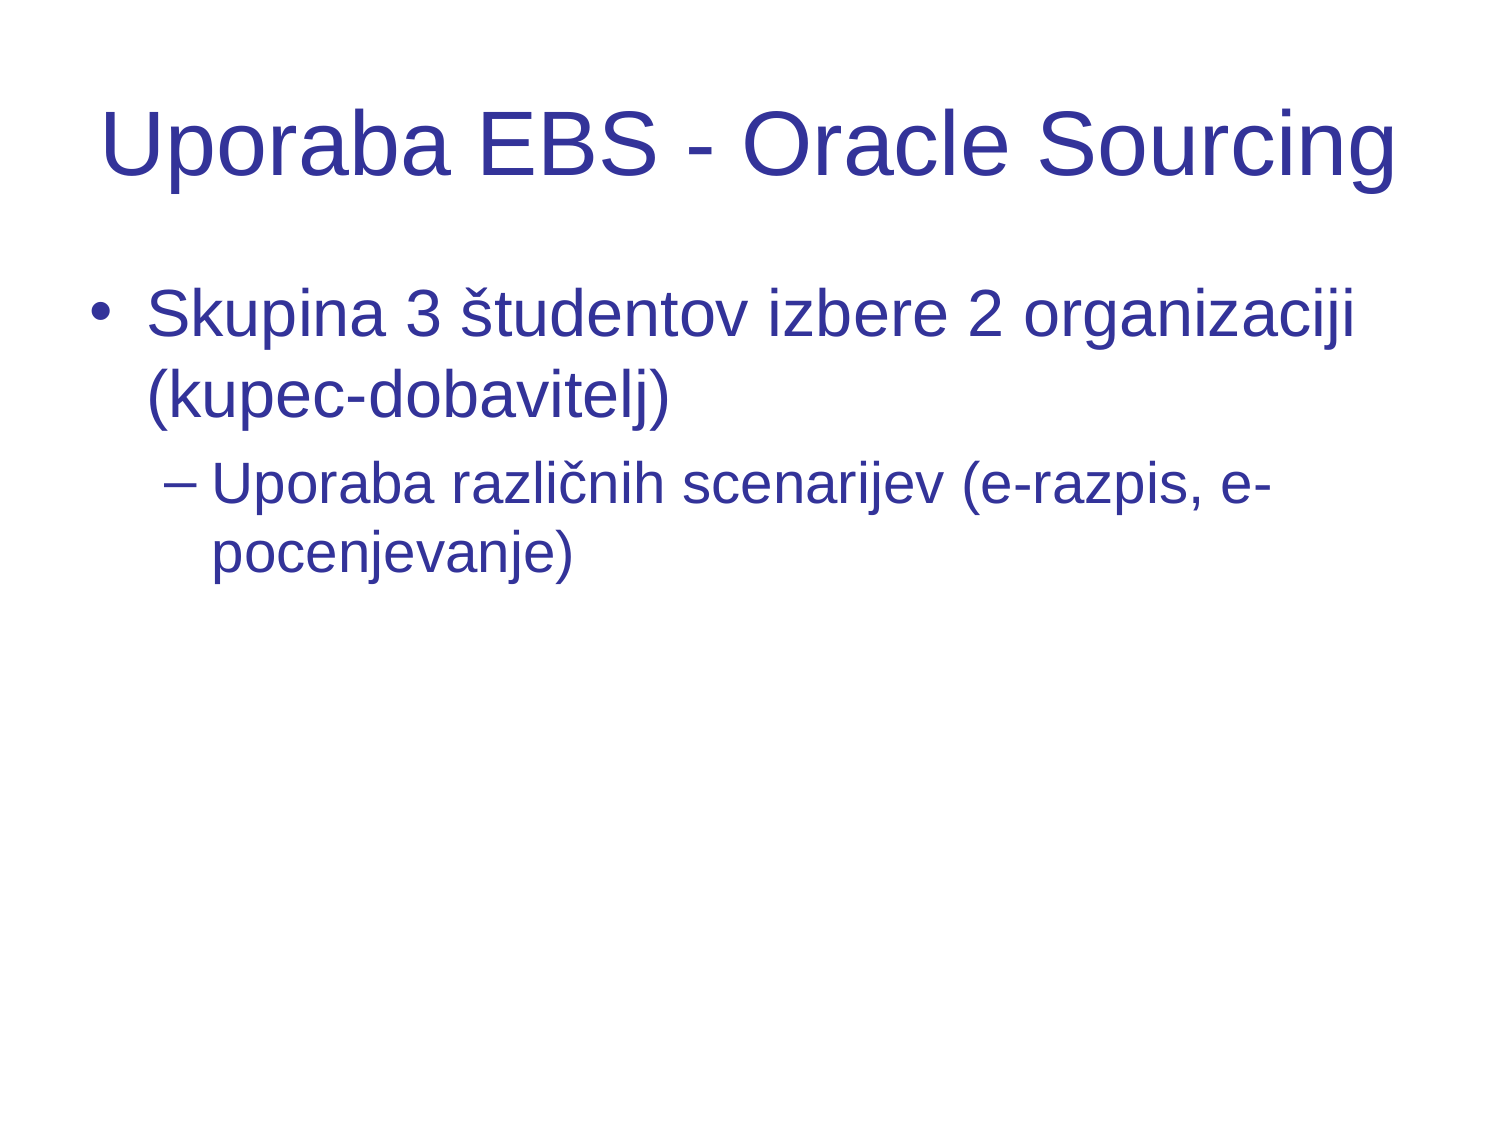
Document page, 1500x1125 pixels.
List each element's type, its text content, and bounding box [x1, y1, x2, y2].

list Skupina 3 študentov izbere 2 organizaciji (kupec-dobavitelj) Uporaba različnih scenarijev (e-razpis, e-pocenjevanje) [75, 262, 1426, 1006]
title Uporaba EBS - Oracle Sourcing [75, 45, 1426, 233]
